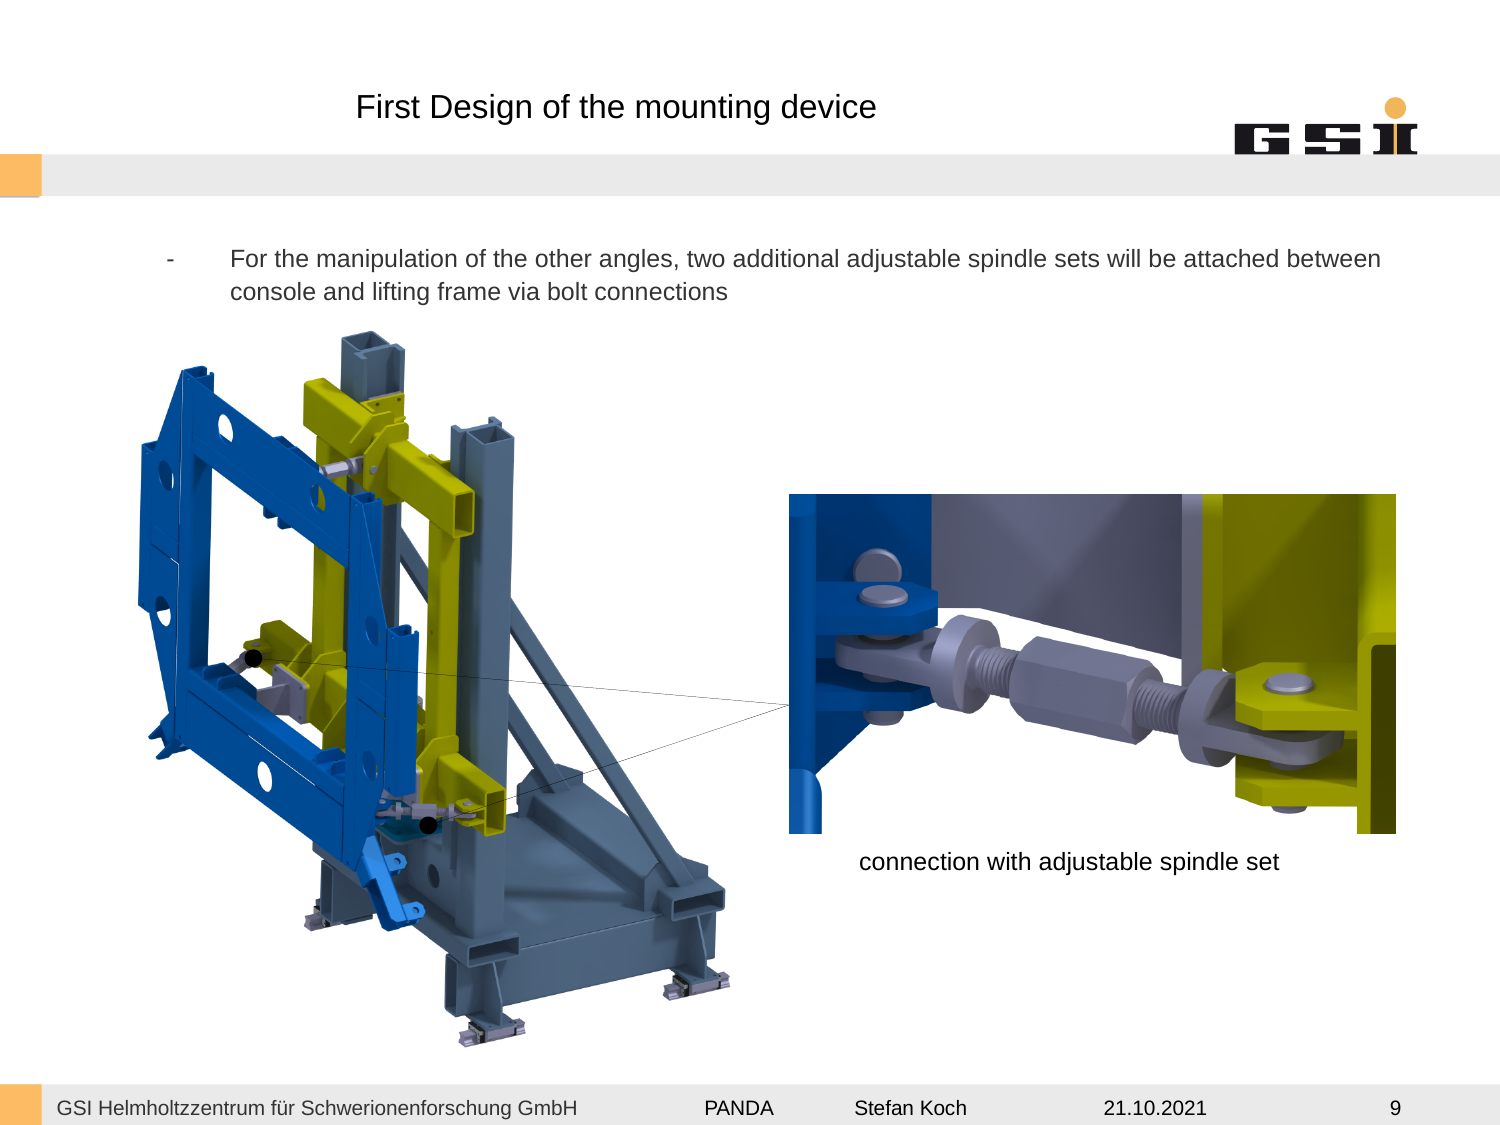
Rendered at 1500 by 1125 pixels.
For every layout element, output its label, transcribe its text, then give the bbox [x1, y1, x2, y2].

picture [1233, 95, 1419, 154]
picture [789, 494, 1396, 834]
text_box - For the manipulation of the other angles, two additional adjustable spindle sets will be attached between console and lifting frame via bolt connections [69, 218, 1417, 1023]
text_box connection with adjustable spindle set [844, 840, 1306, 967]
text_box First Design of the mounting device [195, 80, 1186, 162]
picture [120, 329, 736, 1051]
